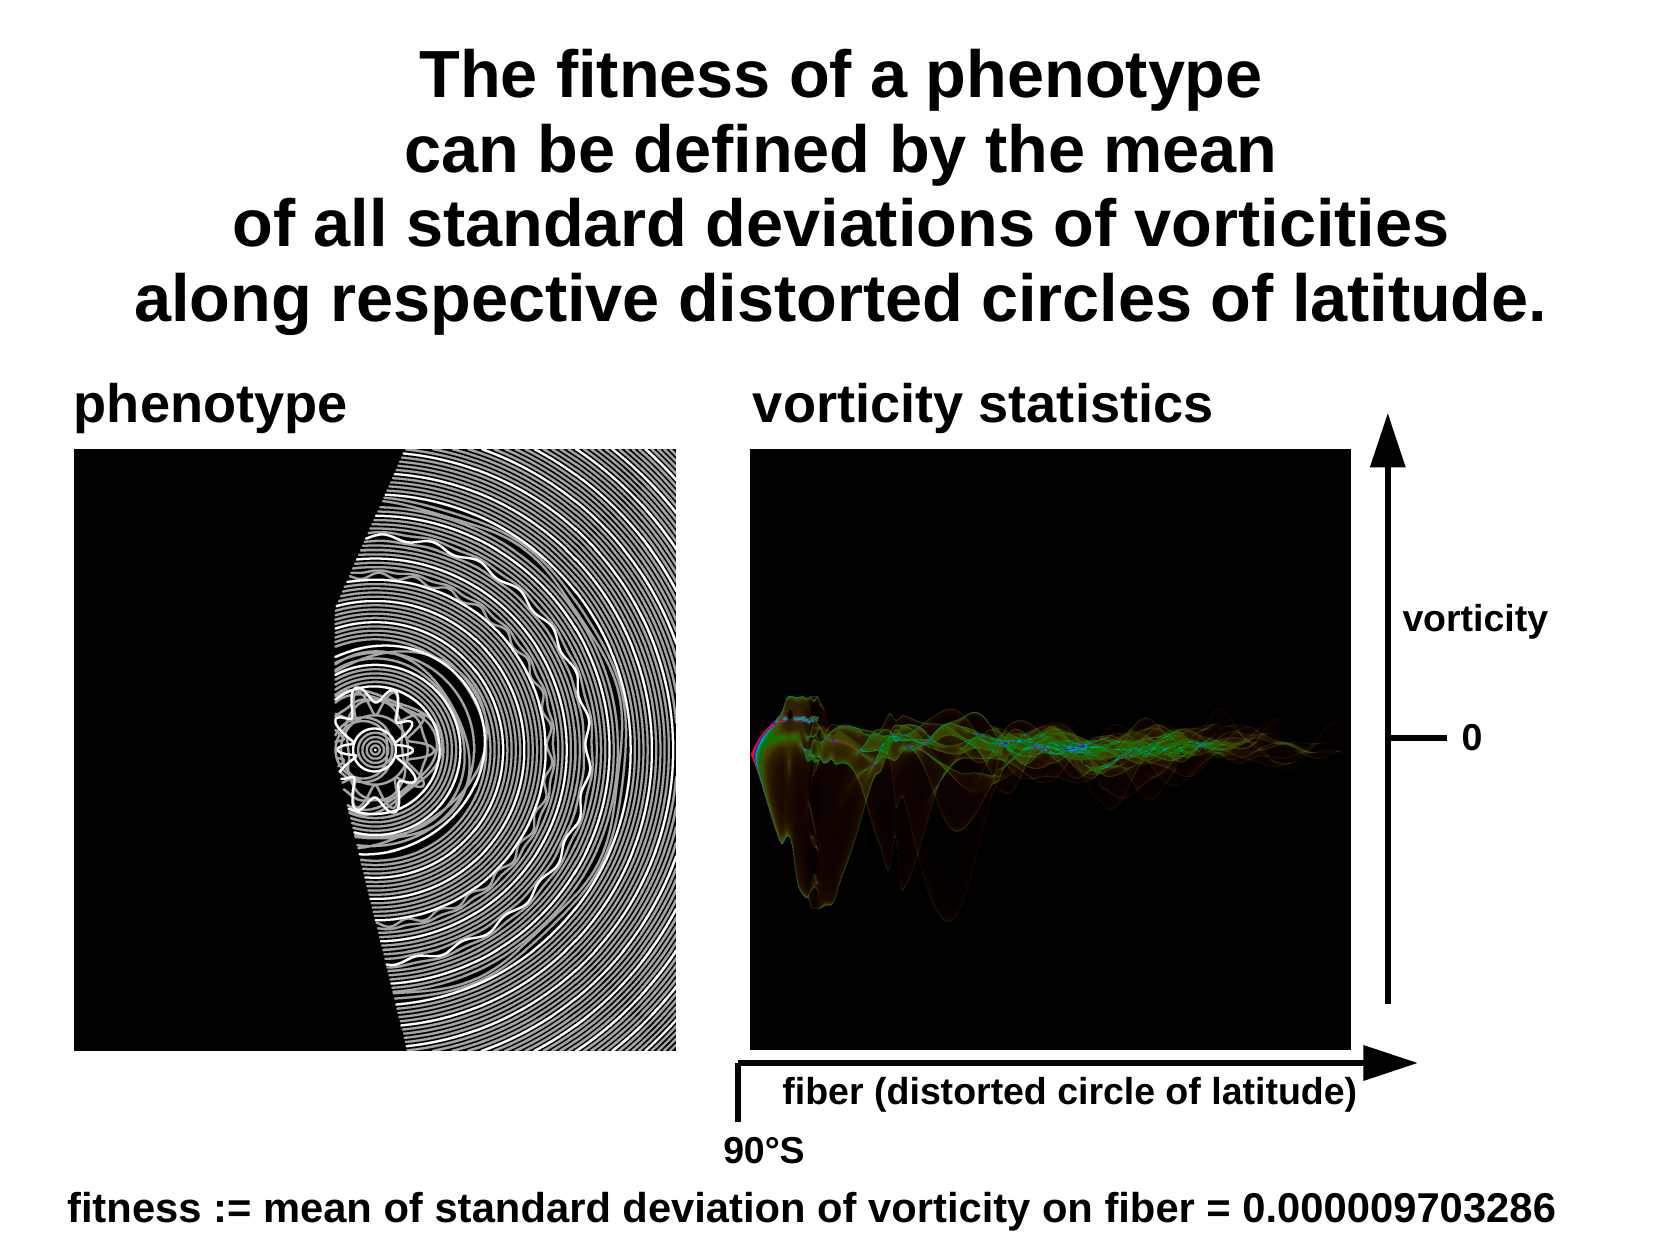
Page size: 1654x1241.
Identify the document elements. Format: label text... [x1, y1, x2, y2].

picture [750, 449, 1351, 1051]
text_box phenotype [59, 366, 502, 443]
picture [74, 449, 676, 1051]
text_box vorticity statistics [738, 366, 1388, 443]
text_box fitness := mean of standard deviation of vorticity on fiber = 0.000009703286 [0, 1177, 1625, 1241]
text_box vorticity [1391, 590, 1565, 650]
text_box 0 [1446, 708, 1506, 767]
text_box 90°S [708, 1122, 886, 1181]
text_box fiber (distorted circle of latitude) [767, 1064, 1418, 1165]
text_box The fitness of a phenotype can be defined by the mean of all standard deviations of vorticities along respective distorted circles of latitude. [59, 29, 1625, 344]
